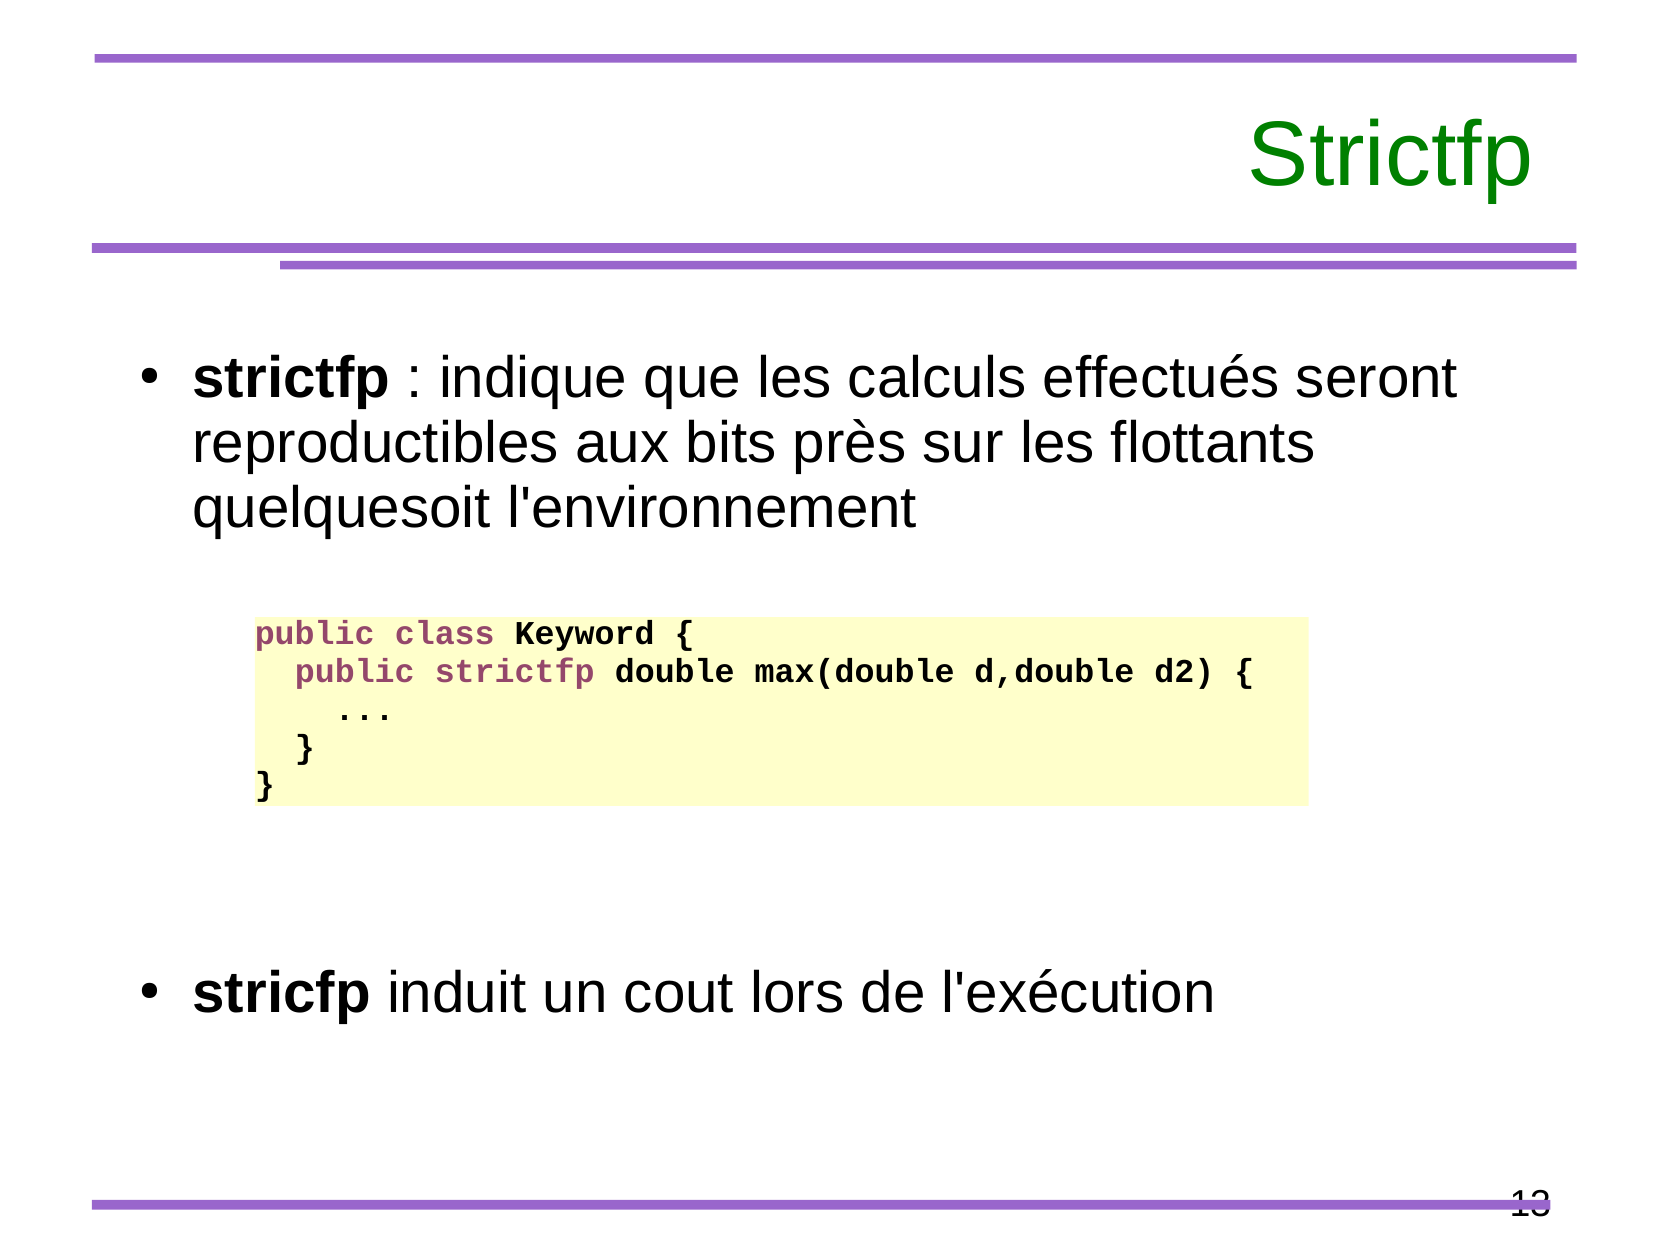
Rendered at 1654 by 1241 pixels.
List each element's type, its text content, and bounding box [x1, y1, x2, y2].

list strictfp : indique que les calculs effectués seront reproductibles aux bits près sur les flottants quelquesoit l'environnement stricfp induit un cout lors de l'exécution [121, 344, 1534, 1127]
title Strictfp [121, 49, 1534, 257]
text_box public class Keyword { public strictfp double max(double d,double d2) { ... } } [254, 617, 1309, 806]
